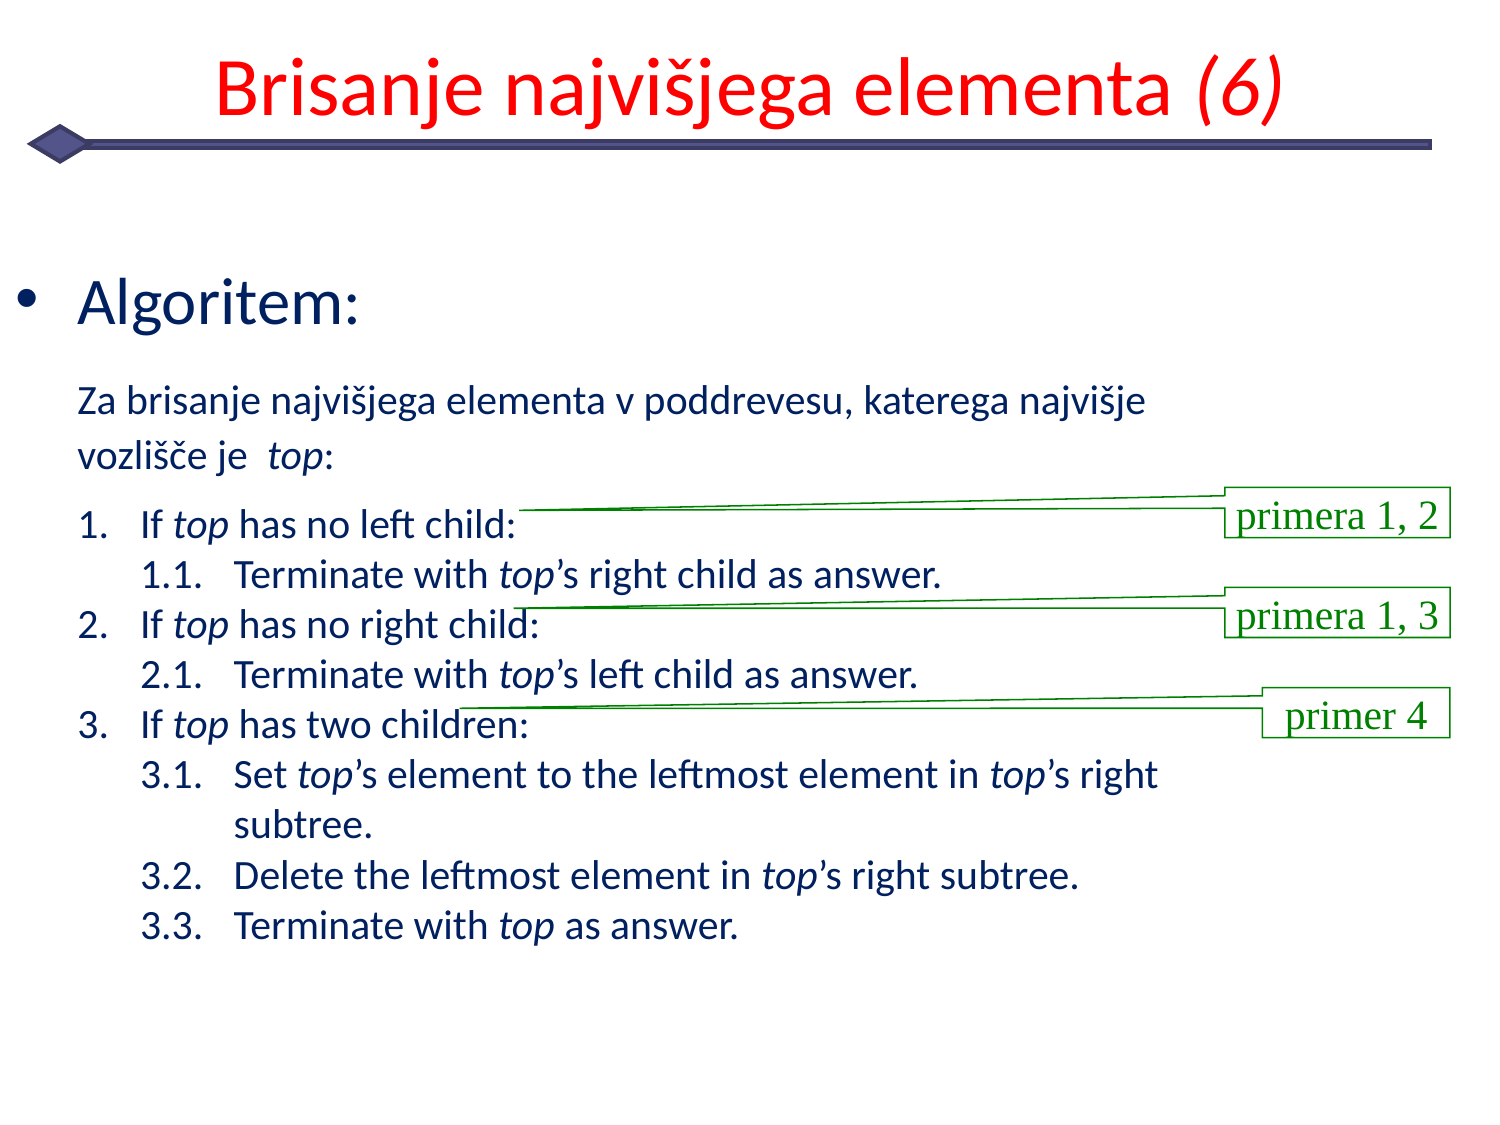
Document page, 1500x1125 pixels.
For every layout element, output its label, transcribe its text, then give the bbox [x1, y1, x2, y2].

text_box primera 1, 3 [513, 587, 1451, 638]
title Brisanje najvišjega elementa (6) [75, 23, 1426, 141]
text_box primer 4 [459, 687, 1450, 738]
text_box primera 1, 2 [519, 487, 1451, 538]
text_box primer 4 [1290, 712, 1300, 728]
list Algoritem: Za brisanje najvišjega elementa v poddrevesu, katerega najvišje vozlišče je top: 1. If top has no left child: 1.1. Terminate with top’s right child as answer. 2. If top has no right child: 2.1. Terminate with top’s left child as answer. 3. If top has two children: 3.1. Set top’s element to the leftmost element in top’s right subtree. 3.2. Delete the leftmost element in top’s right subtree. 3.3. Terminate with top as answer. [0, 249, 1276, 1013]
